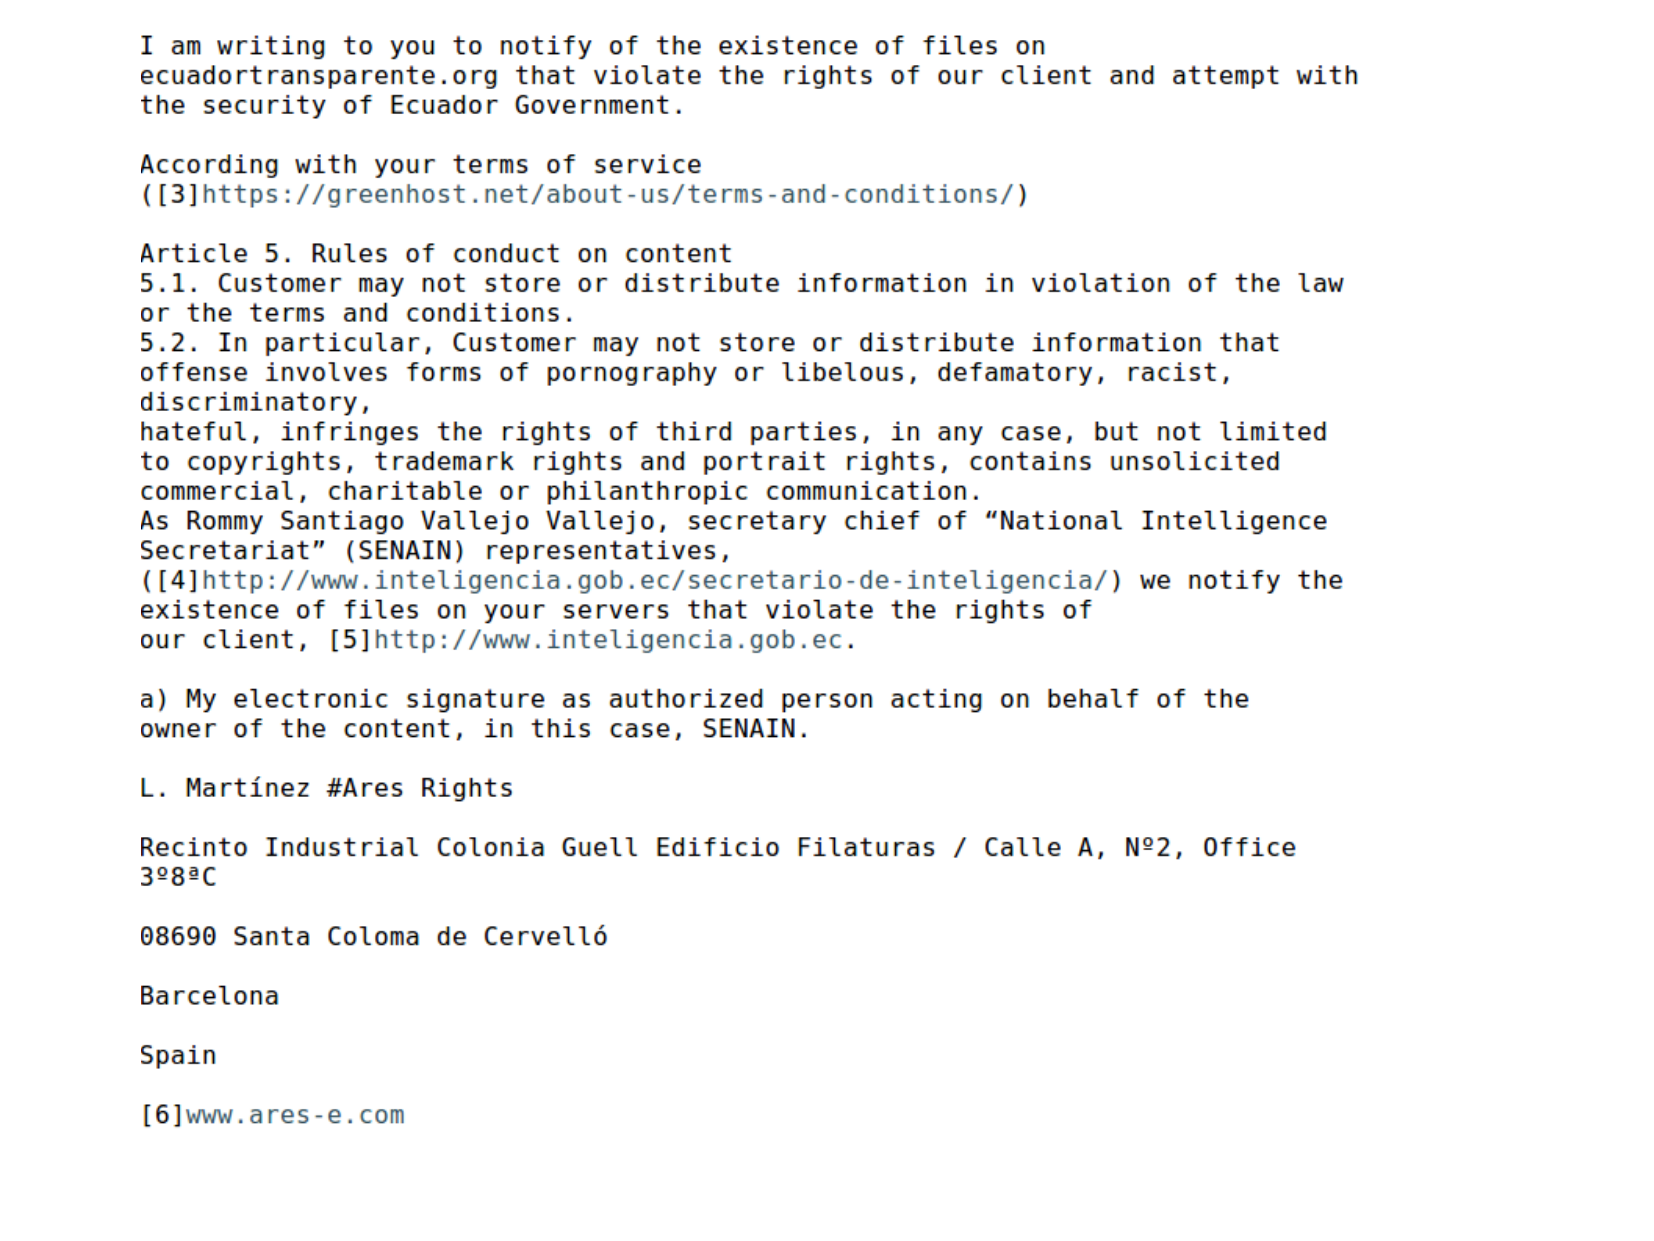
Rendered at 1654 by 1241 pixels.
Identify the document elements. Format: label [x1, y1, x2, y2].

picture [141, 14, 1427, 1148]
